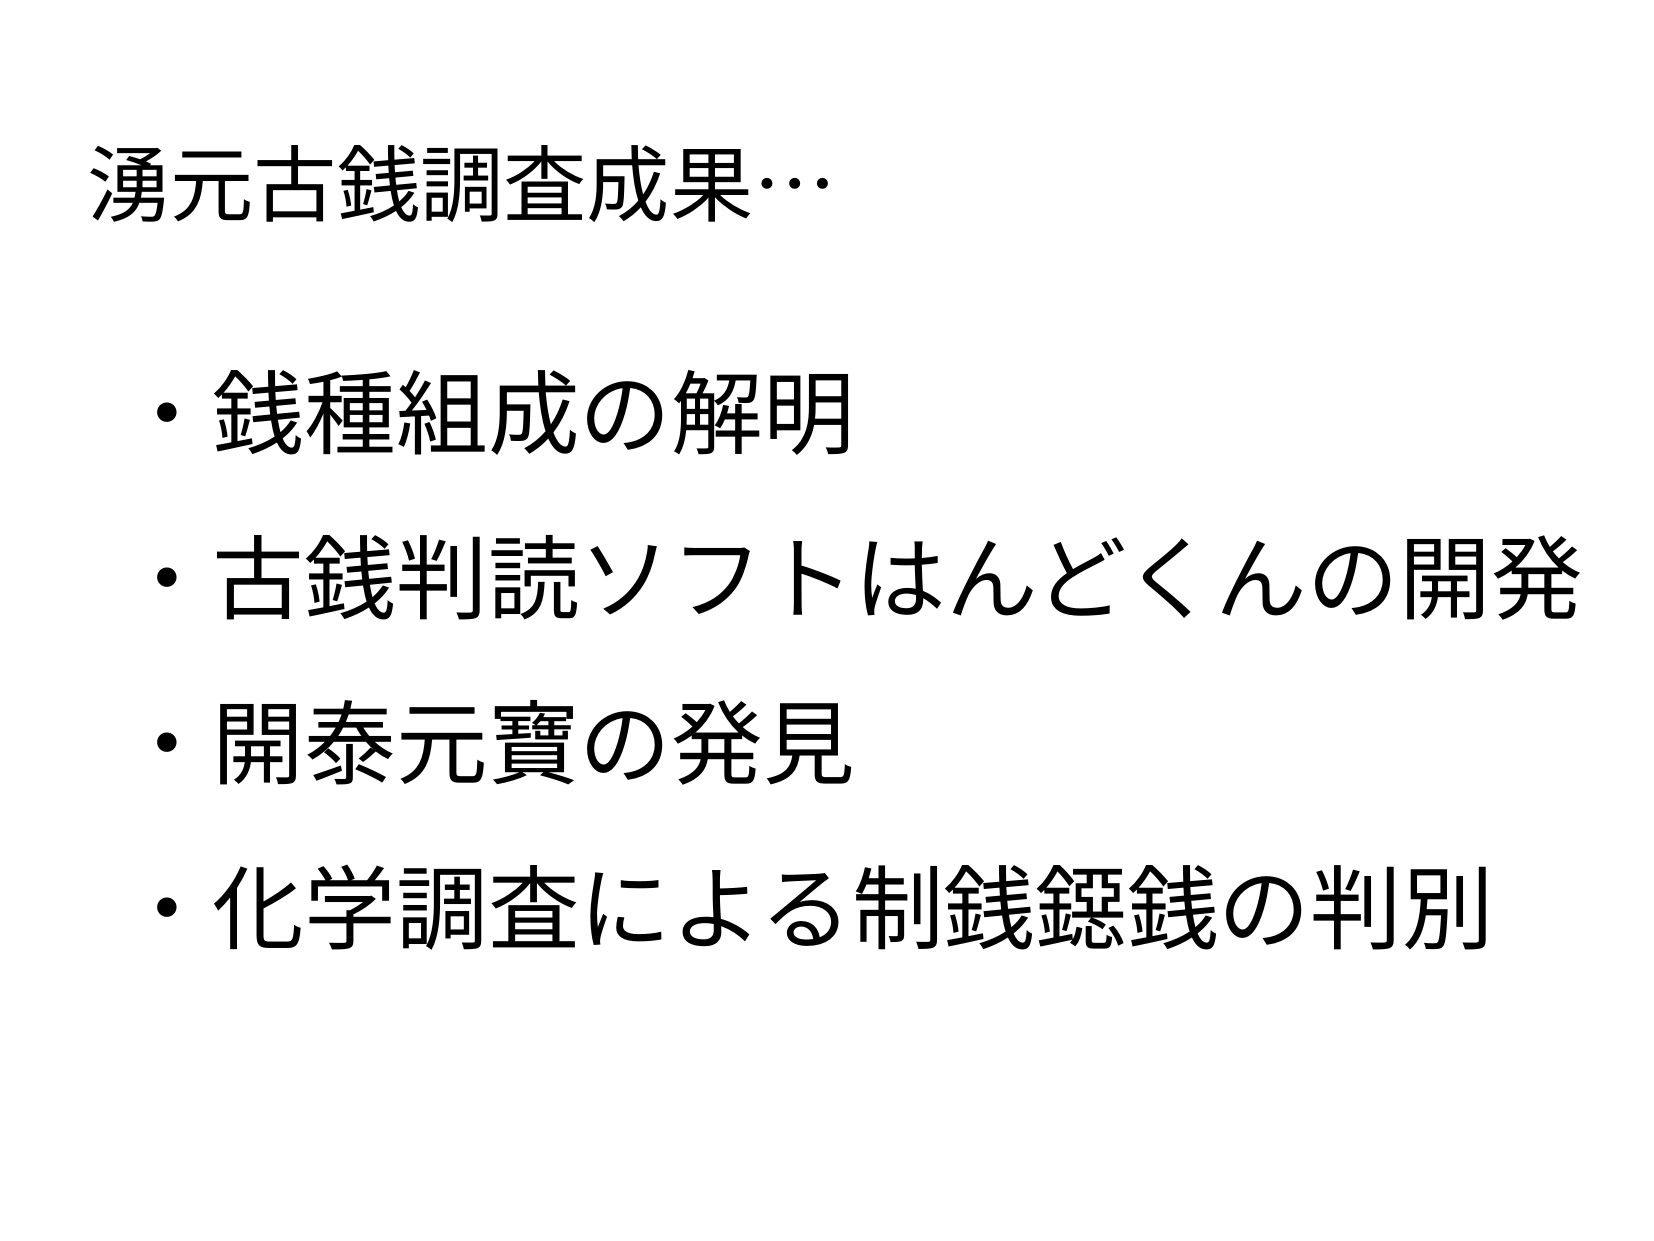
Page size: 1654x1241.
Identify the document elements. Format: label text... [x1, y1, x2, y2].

text_box 湧元古銭調査成果… [72, 124, 1183, 240]
text_box ・銭種組成の解明 ・古銭判読ソフトはんどくんの開発 ・開泰元寶の発見 ・化学調査による制銭鐚銭の判別 [106, 348, 1607, 969]
